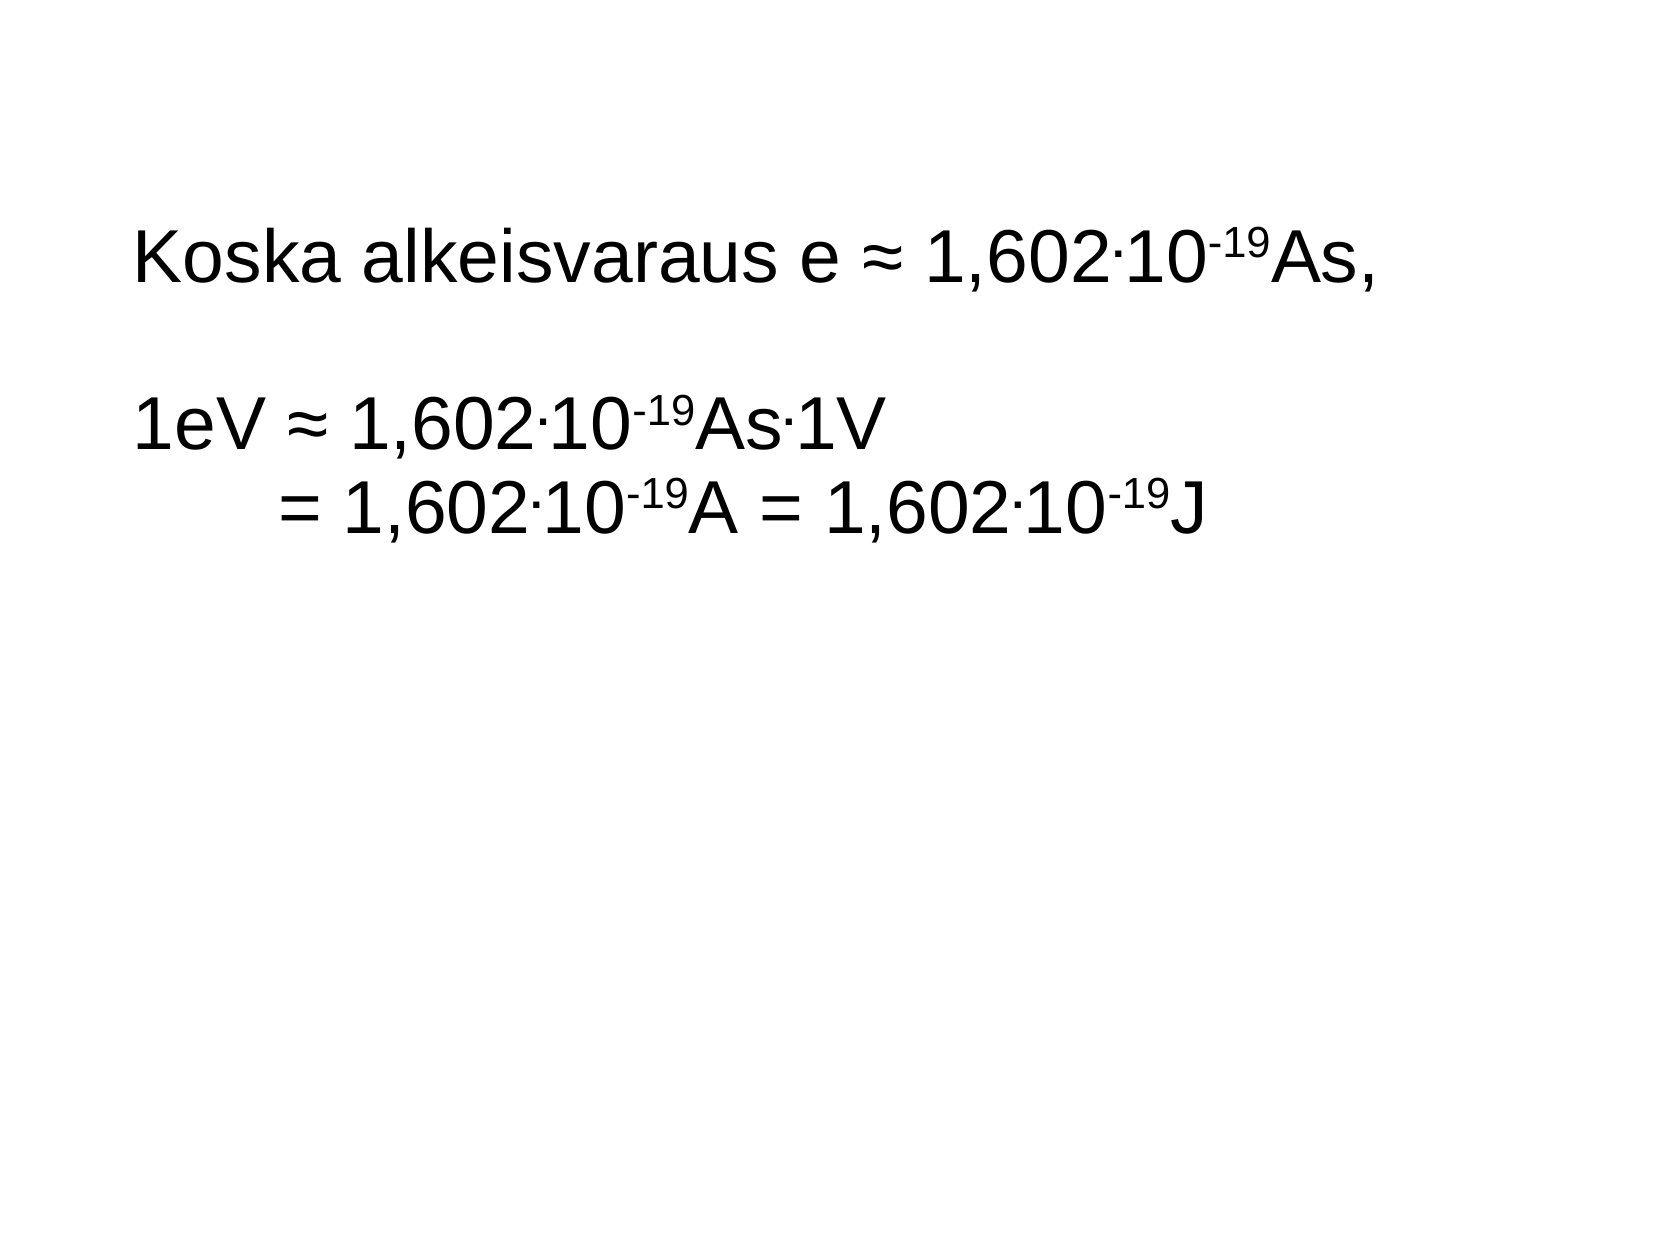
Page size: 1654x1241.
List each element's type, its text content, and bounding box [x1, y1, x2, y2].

text_box Koska alkeisvaraus e ≈ 1,602.10-19As, 1eV ≈ 1,602.10-19As.1V = 1,602.10-19A = 1,602.10-19J [118, 207, 1501, 816]
